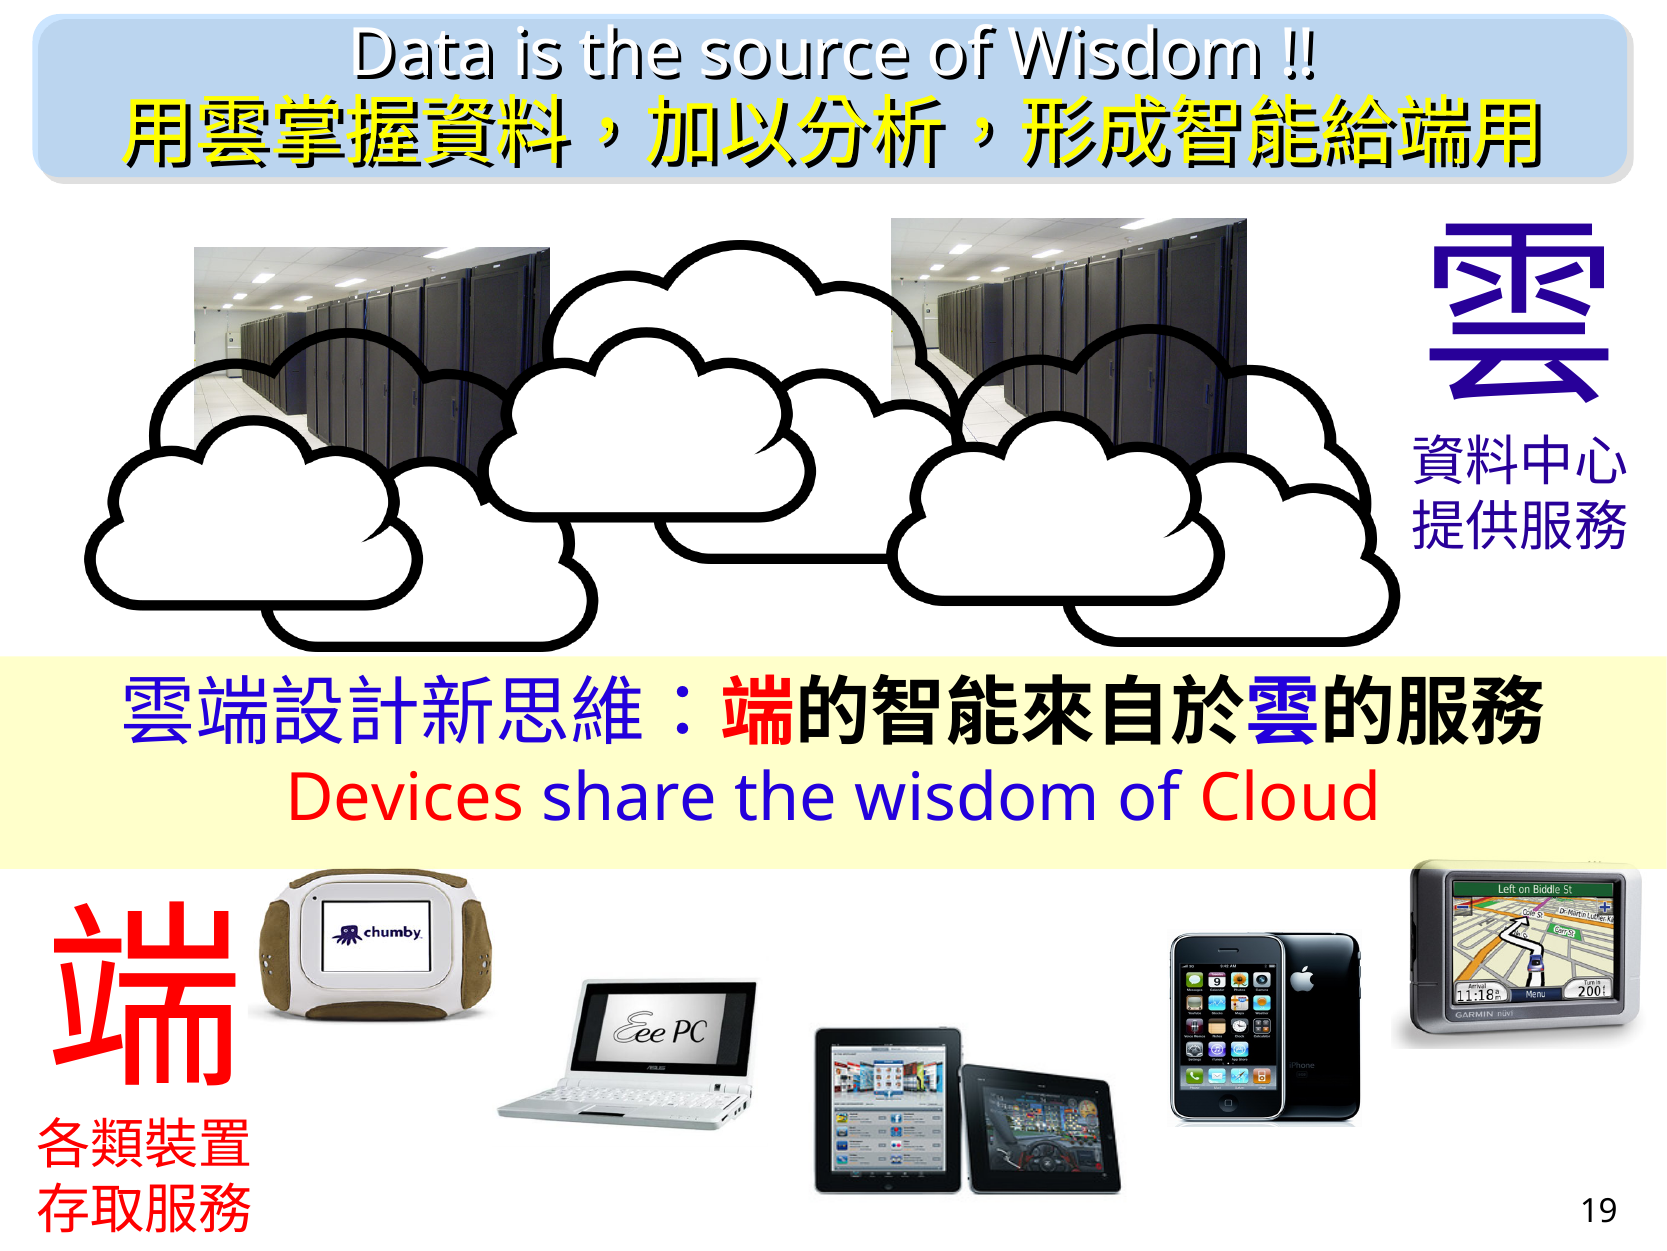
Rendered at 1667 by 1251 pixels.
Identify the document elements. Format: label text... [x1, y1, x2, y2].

text_box 雲端設計新思維：端的智能來自於雲的服務 Devices share the wisdom of Cloud [0, 656, 1667, 869]
picture [798, 1013, 1138, 1212]
picture [60, 218, 1423, 656]
text_box 端 各類裝置 存取服務 [0, 862, 302, 1251]
title Data is the source of Wisdom !! 用雲掌握資料，加以分析，形成智能給端用 [0, 16, 1665, 175]
picture [1391, 869, 1651, 1049]
picture [1167, 929, 1362, 1127]
picture [302, 869, 769, 1147]
text_box 雲 資料中心 提供服務 [1375, 178, 1664, 562]
